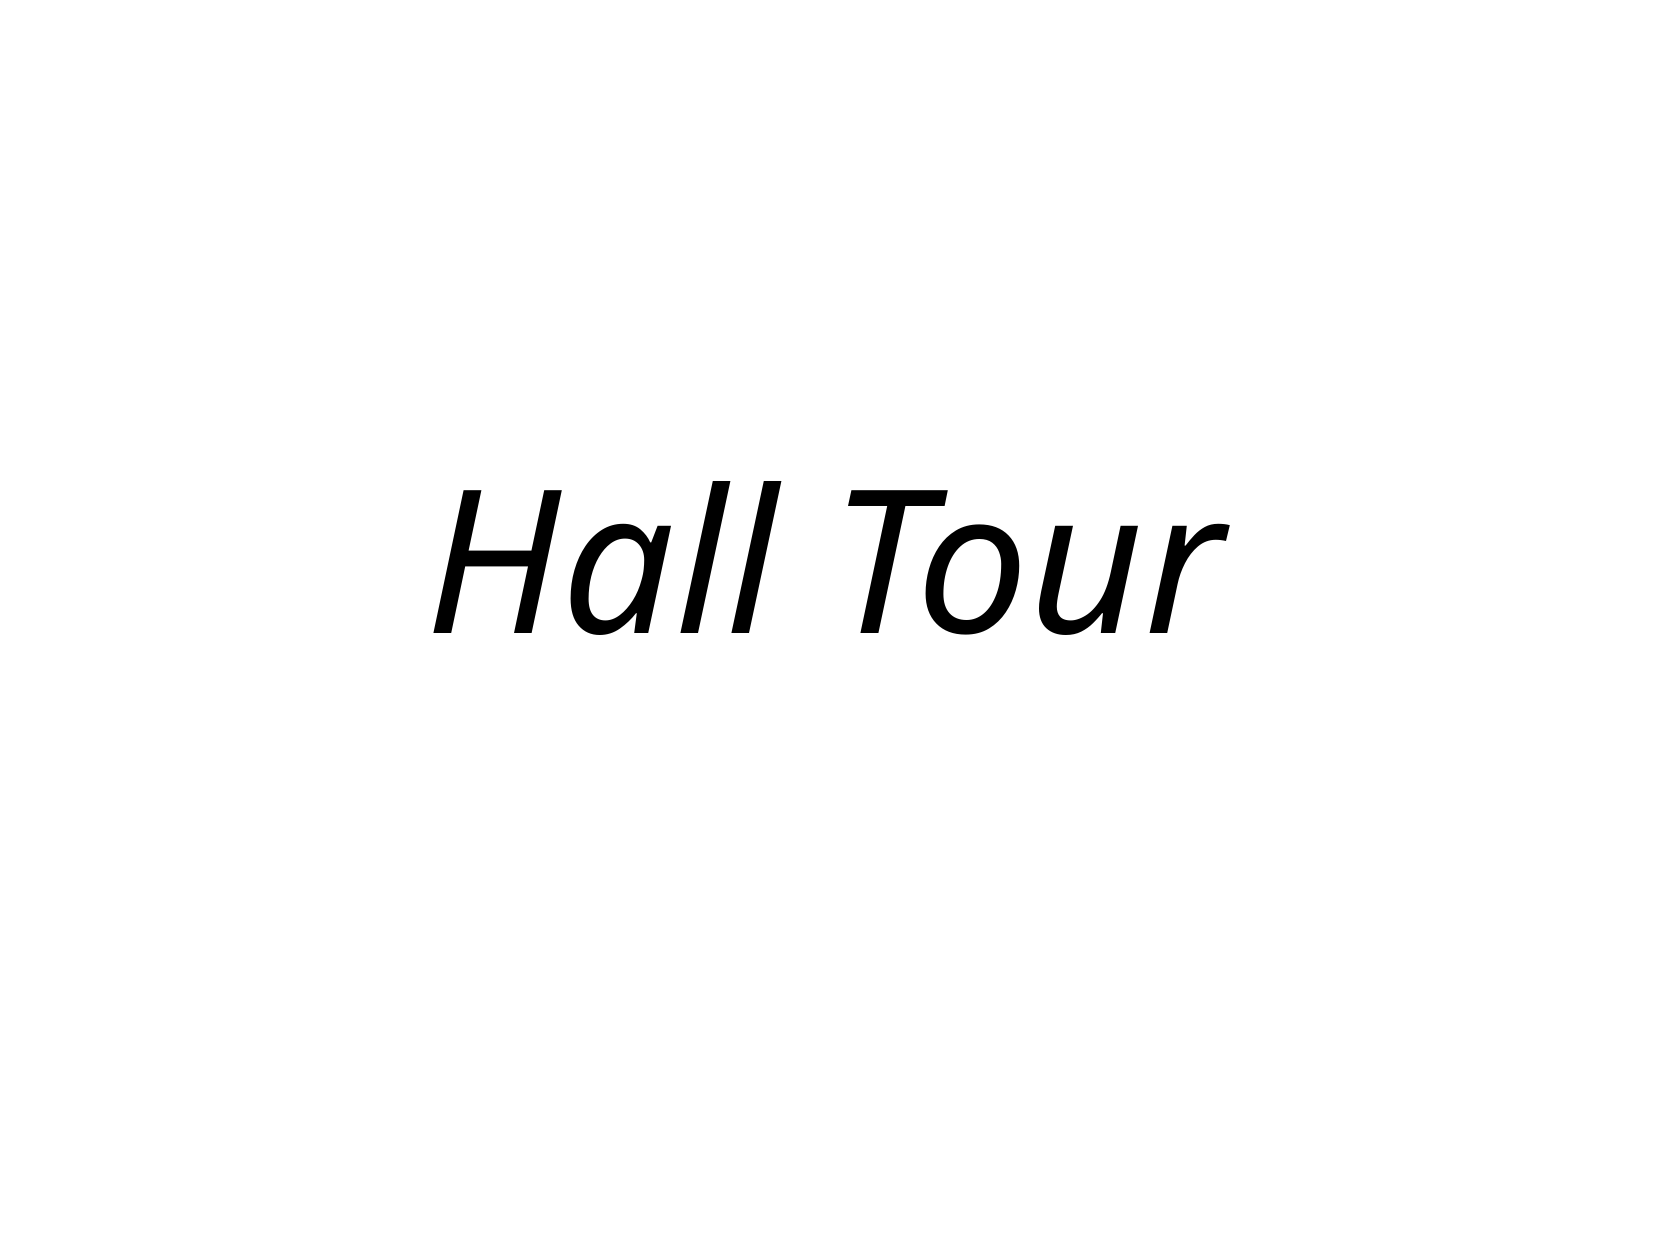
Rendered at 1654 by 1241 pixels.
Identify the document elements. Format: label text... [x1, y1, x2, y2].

text_box Hall Tour [75, 412, 1576, 707]
